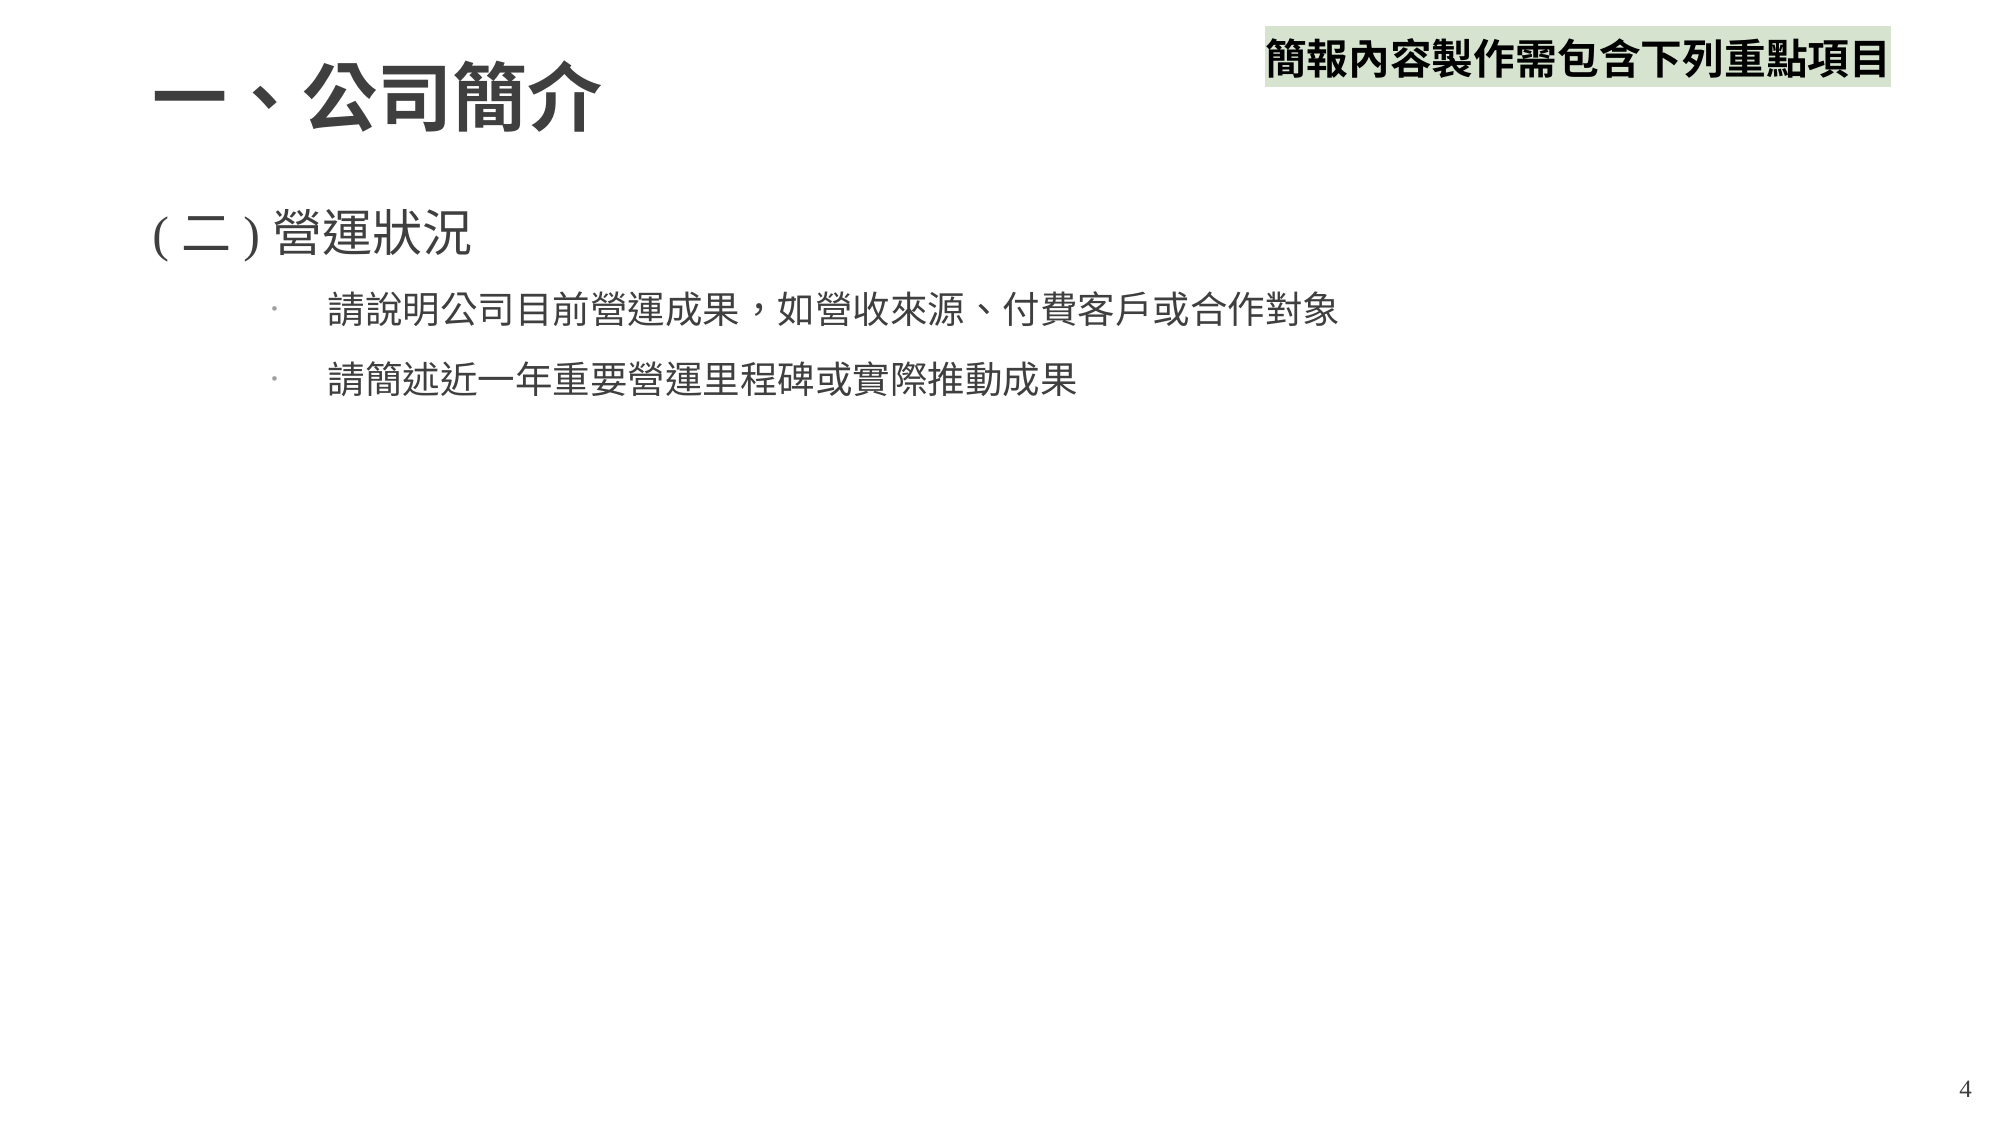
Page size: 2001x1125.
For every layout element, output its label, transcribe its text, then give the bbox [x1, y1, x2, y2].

text_box 4 [1931, 1062, 2000, 1113]
title 一、公司簡介 [137, 49, 1863, 153]
text_box 簡報內容製作需包含下列重點項目 [1174, 26, 1983, 91]
list (二)營運狀況 請說明公司目前營運成果，如營收來源、付費客戶或合作對象 請簡述近一年重要營運里程碑或實際推動成果 [137, 193, 1863, 1036]
